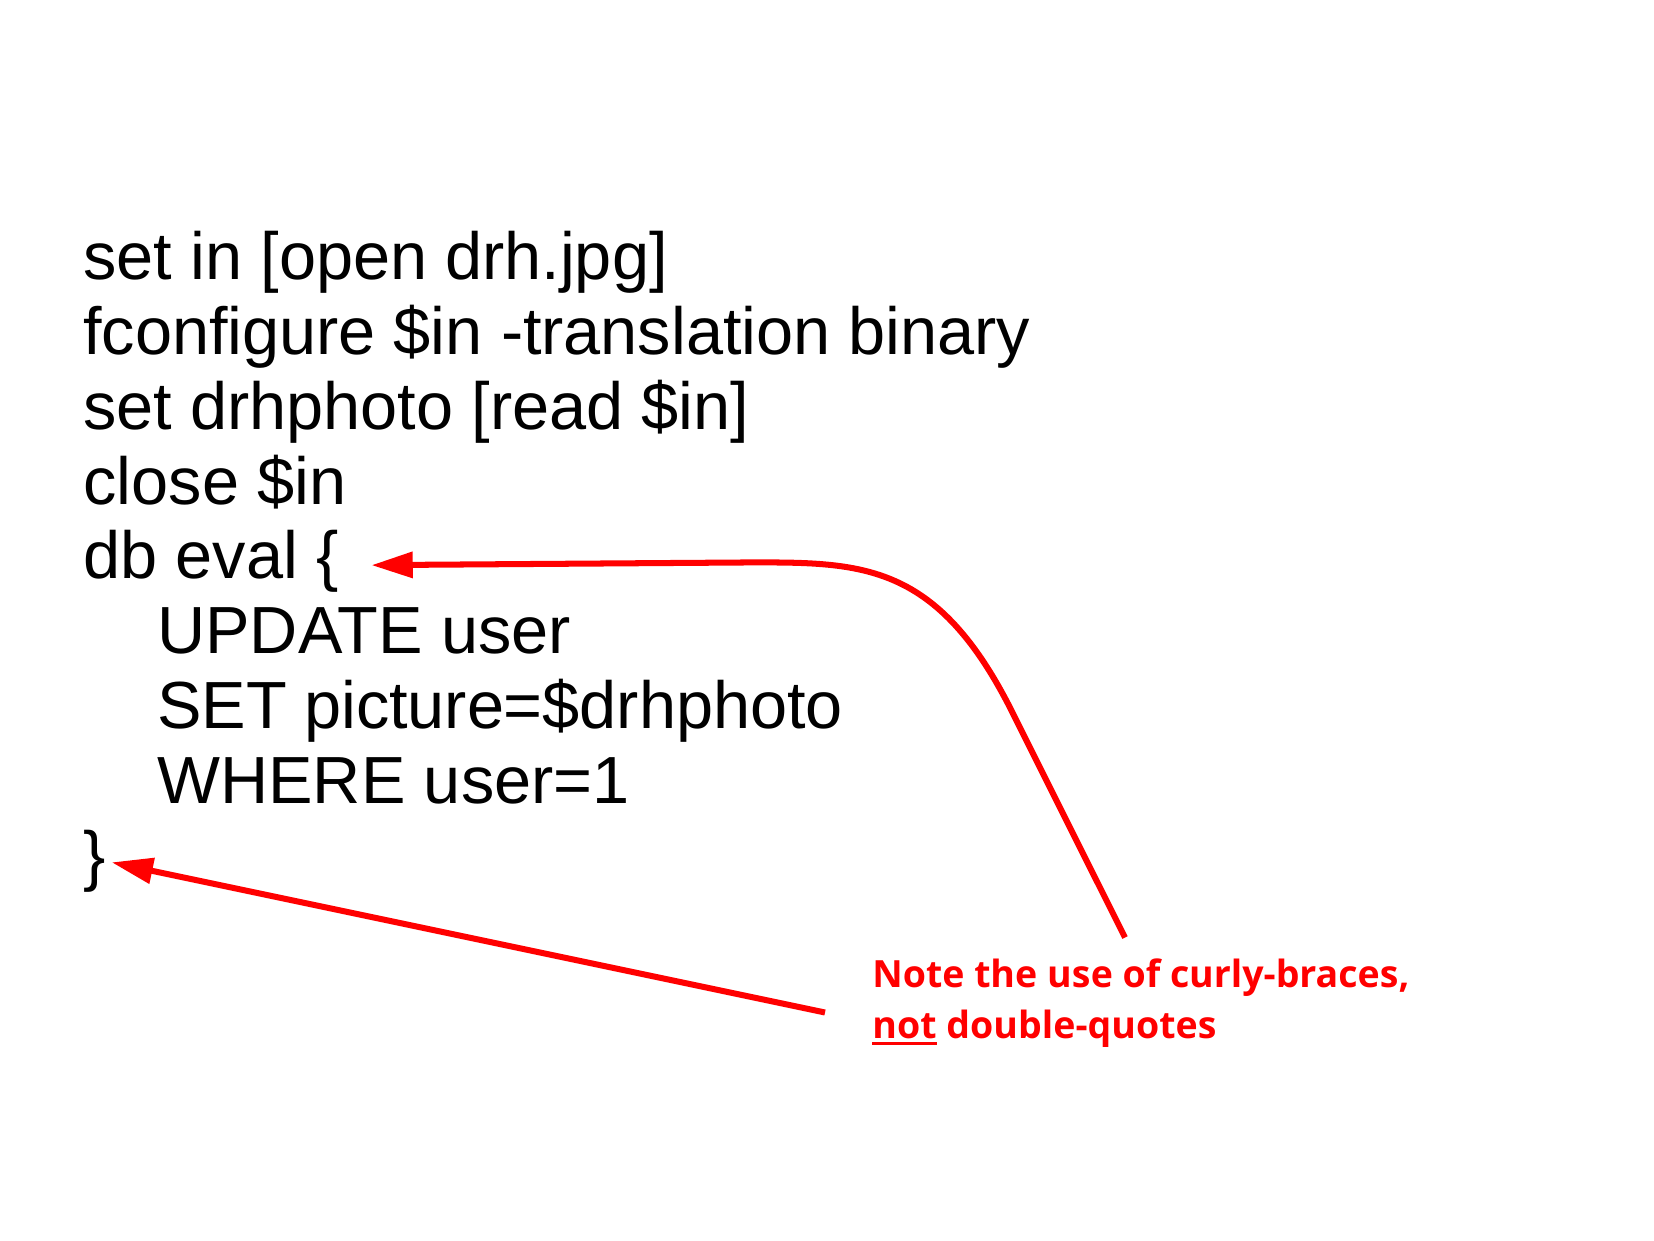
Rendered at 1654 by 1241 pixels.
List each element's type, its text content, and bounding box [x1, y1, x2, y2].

text_box set in [open drh.jpg] fconfigure $in -translation binary set drhphoto [read $in] close $in db eval { UPDATE user SET picture=$drhphoto WHERE user=1 } [68, 212, 1047, 918]
text_box Note the use of curly-braces, not double-quotes [854, 937, 1459, 1071]
